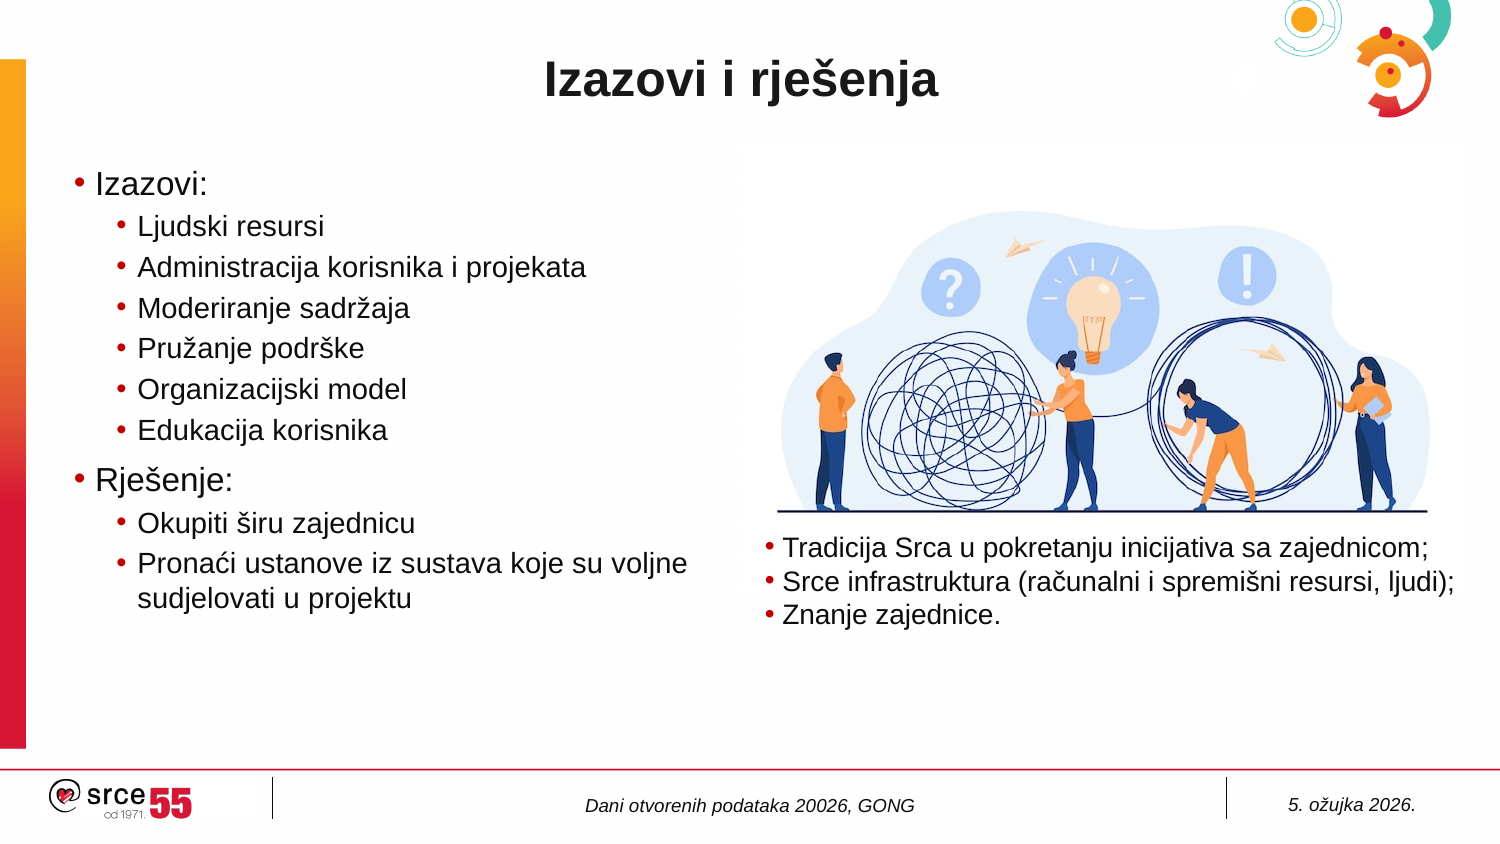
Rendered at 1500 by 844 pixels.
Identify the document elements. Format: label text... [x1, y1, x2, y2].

list Izazovi: Ljudski resursi Administracija korisnika i projekata Moderiranje sadržaja Pružanje podrške Organizacijski model Edukacija korisnika Rješenje: Okupiti širu zajednicu Pronaći ustanove iz sustava koje su voljne sudjelovati u projektu [58, 154, 806, 690]
picture [806, 0, 1500, 521]
title Izazovi i rješenja [94, 0, 1389, 163]
text_box Tradicija Srca u pokretanju inicijativa sa zajednicom; Srce infrastruktura (računalni i spremišni resursi, ljudi); Znanje zajednice. [750, 521, 1500, 638]
footer Dani otvorenih podataka 20026, GONG [338, 782, 1162, 828]
picture [0, 0, 1500, 844]
slide_number 5. ožujka 2026. [1254, 781, 1451, 827]
